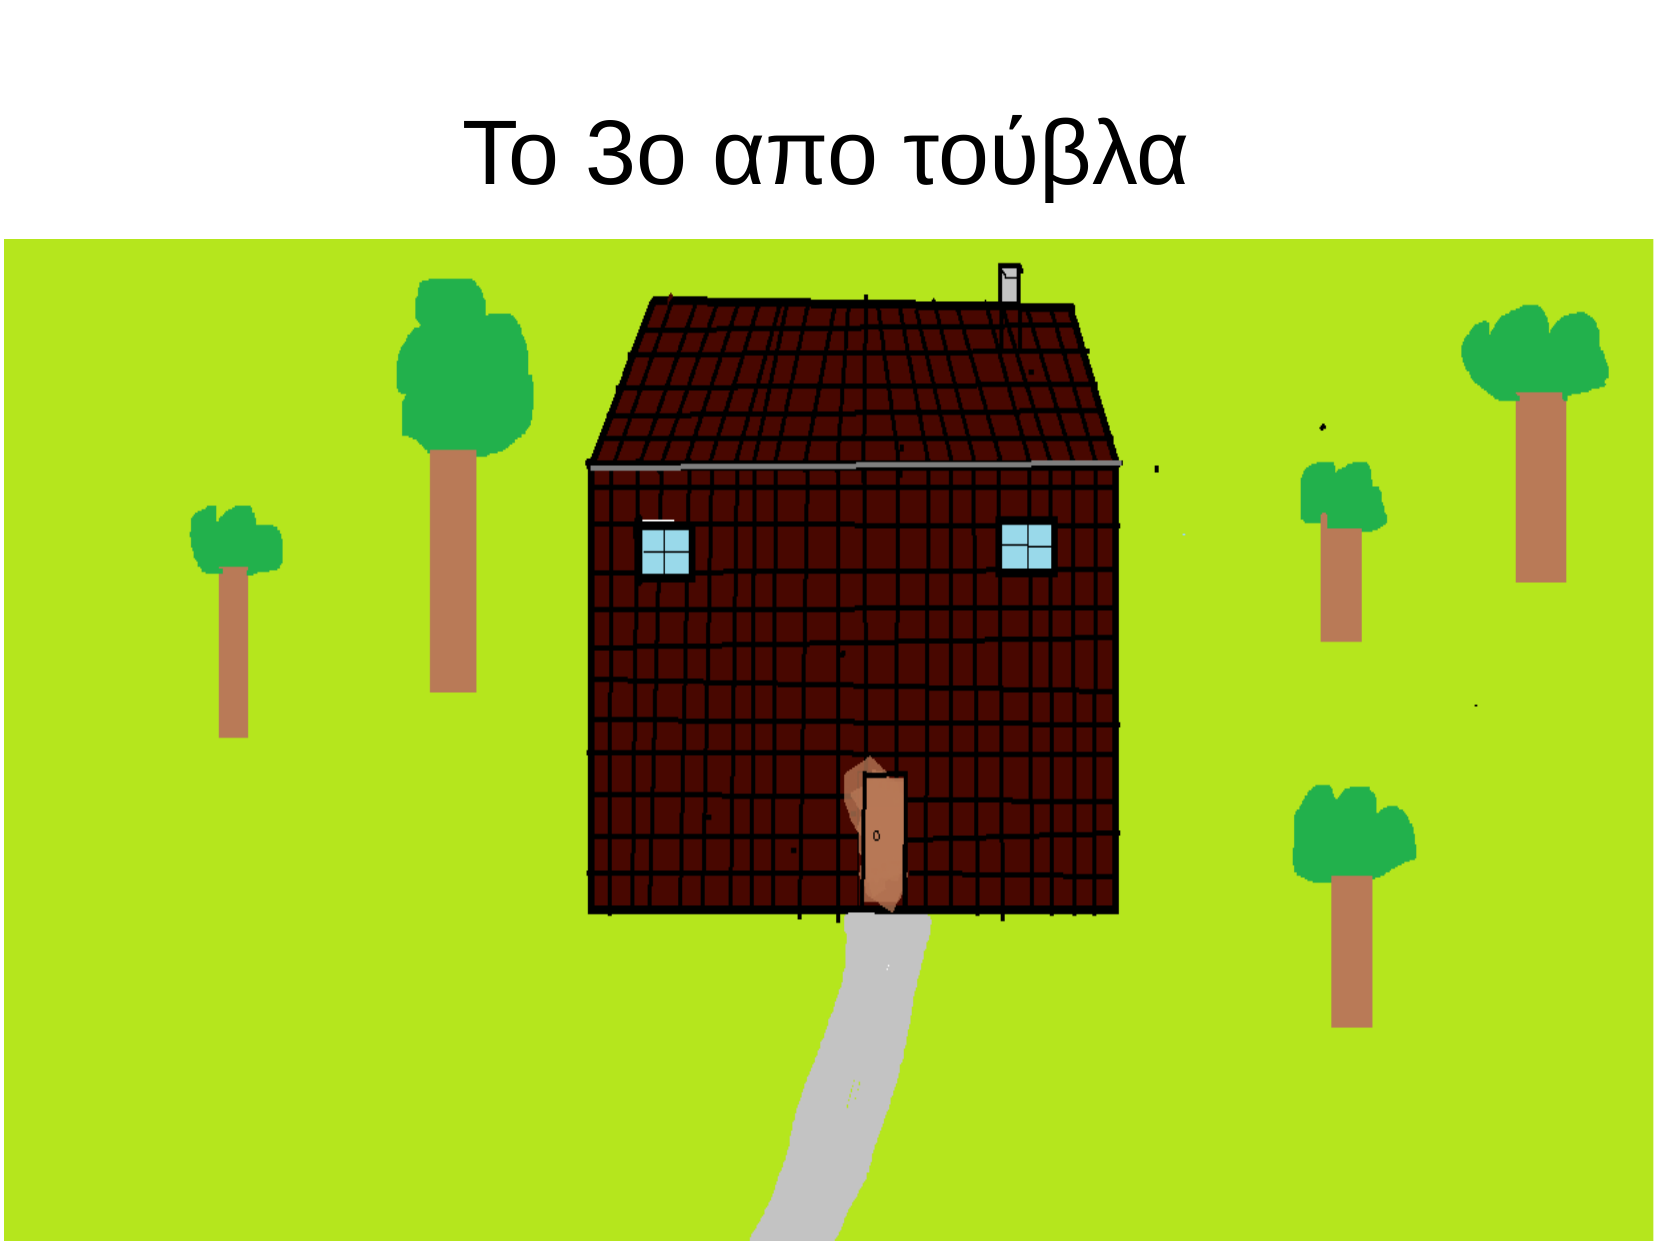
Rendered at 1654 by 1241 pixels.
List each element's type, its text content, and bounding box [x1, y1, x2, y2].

picture [4, 239, 1654, 1241]
title Το 3ο απο τούβλα [82, 49, 1571, 239]
